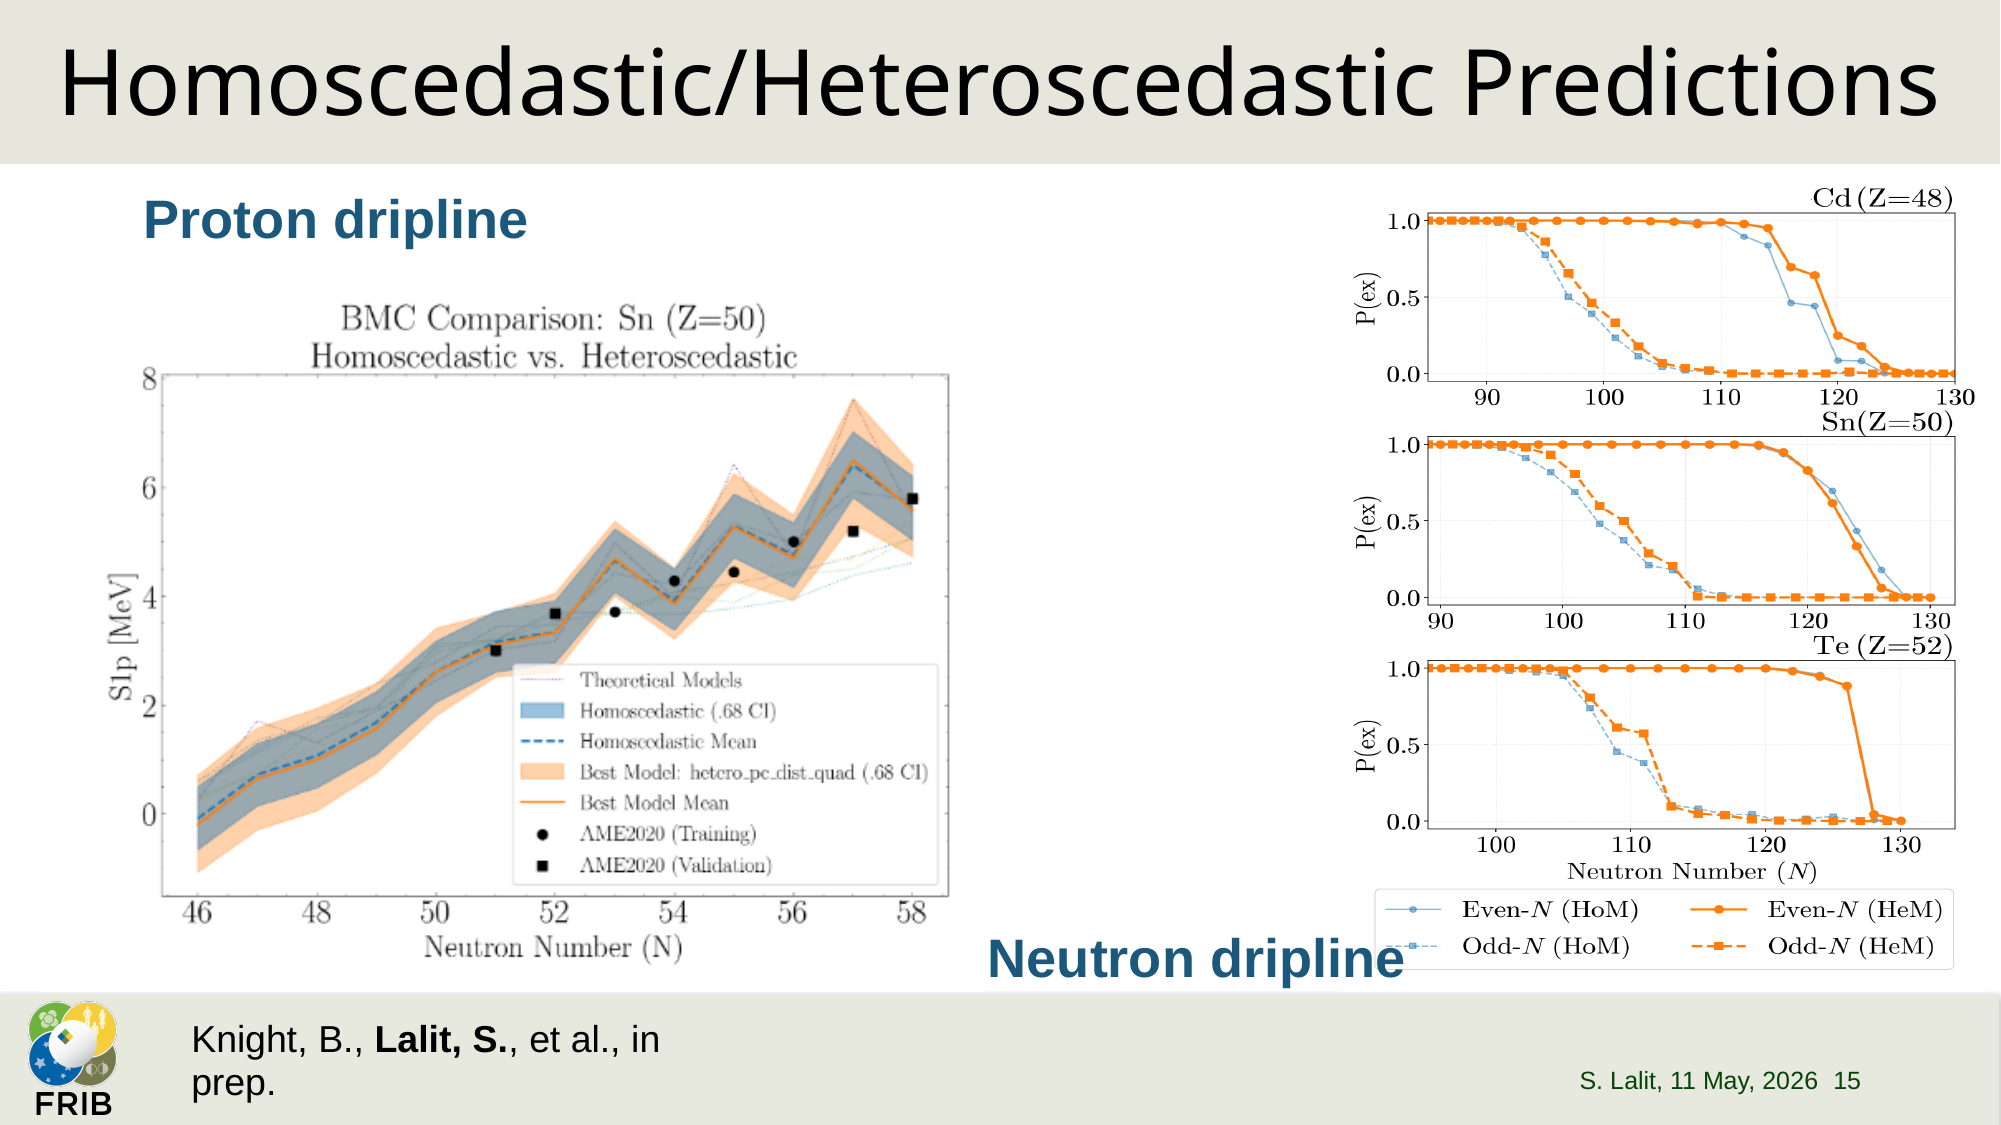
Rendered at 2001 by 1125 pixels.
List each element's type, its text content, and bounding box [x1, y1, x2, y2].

picture [1341, 175, 1987, 992]
text_box Proton dripline [128, 182, 545, 259]
text_box Neutron dripline [972, 920, 1426, 1057]
text_box Homoscedastic/Heteroscedastic Predictions [16, 32, 1983, 140]
picture [0, 0, 2000, 164]
text_box Knight, B., Lalit, S., et al., in prep. [176, 1011, 771, 1069]
picture [41, 271, 986, 992]
picture [21, 994, 124, 1115]
